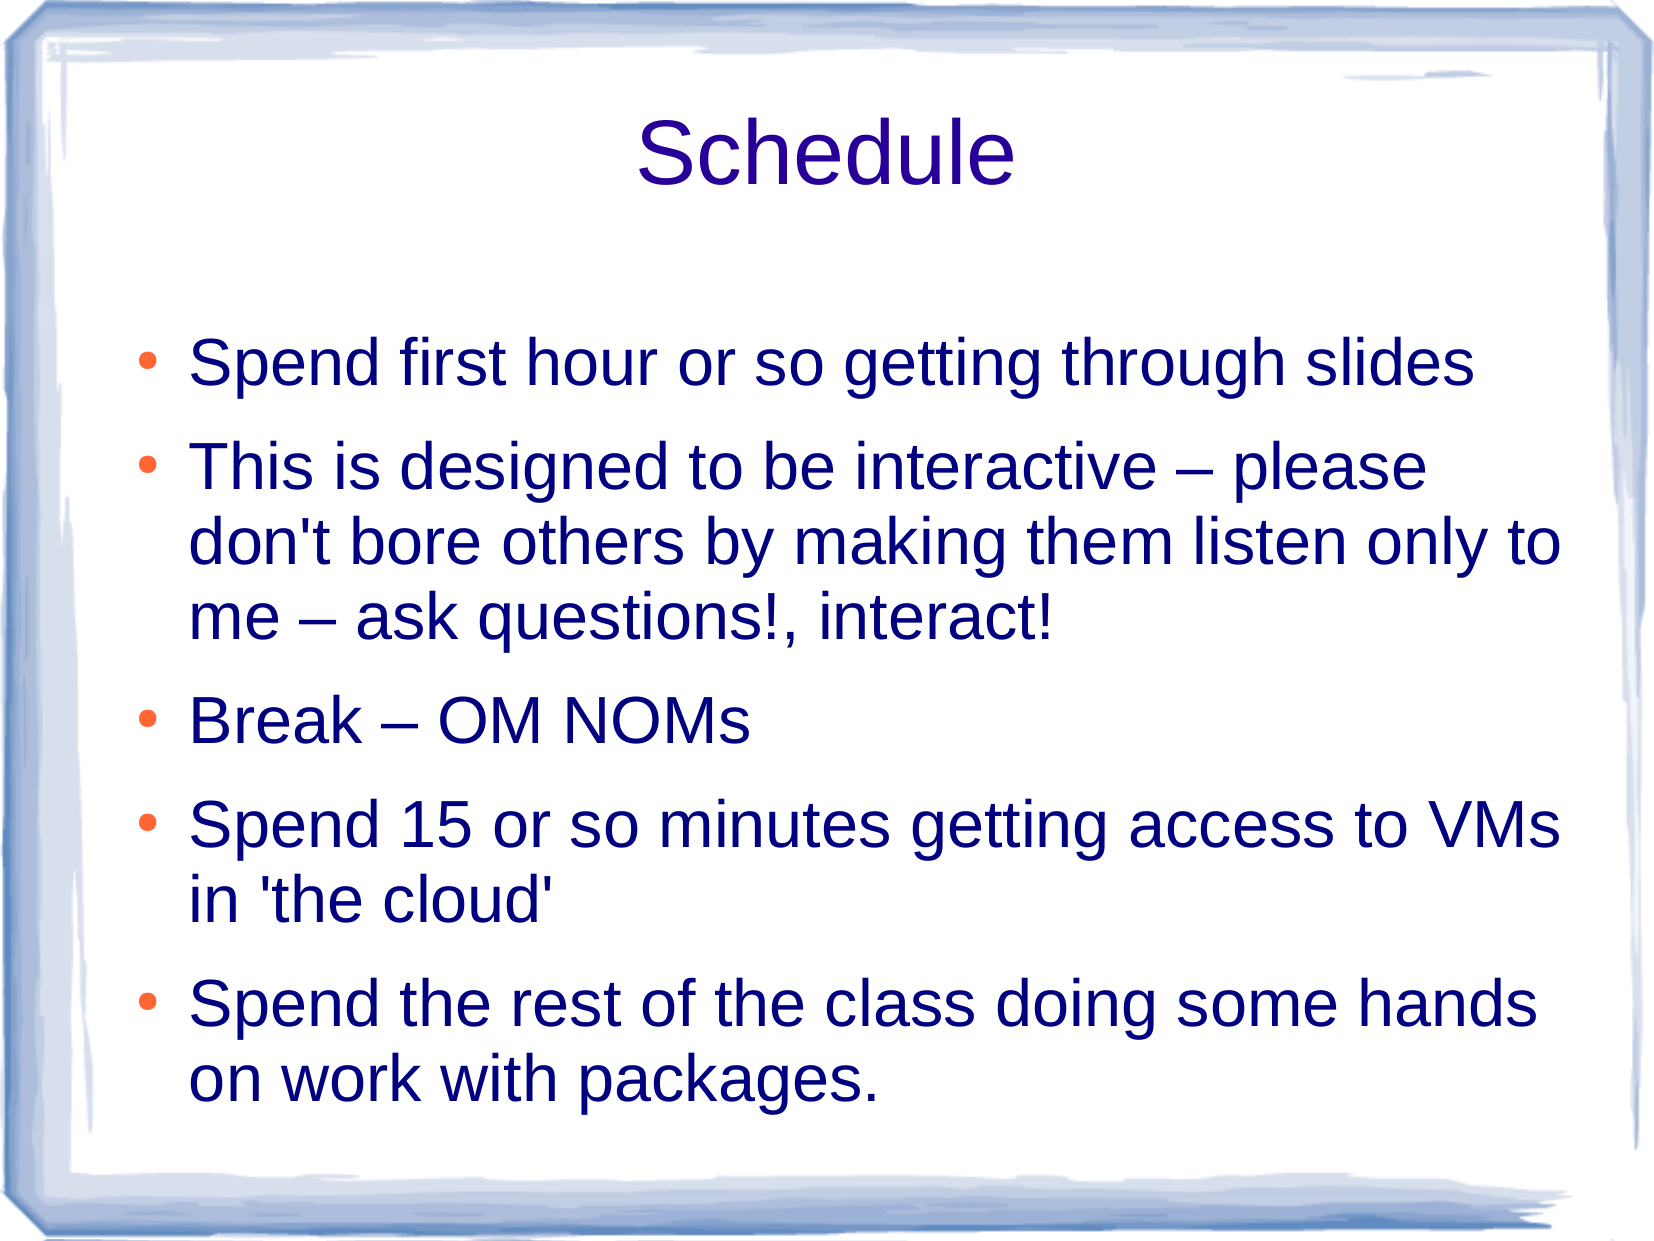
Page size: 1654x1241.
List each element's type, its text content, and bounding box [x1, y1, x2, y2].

list Spend first hour or so getting through slides This is designed to be interactive – please don't bore others by making them listen only to me – ask questions!, interact! Break – OM NOMs Spend 15 or so minutes getting access to VMs in 'the cloud' Spend the rest of the class doing some hands on work with packages. [118, 324, 1571, 1144]
picture [0, 0, 1654, 1241]
title Schedule [82, 49, 1571, 257]
